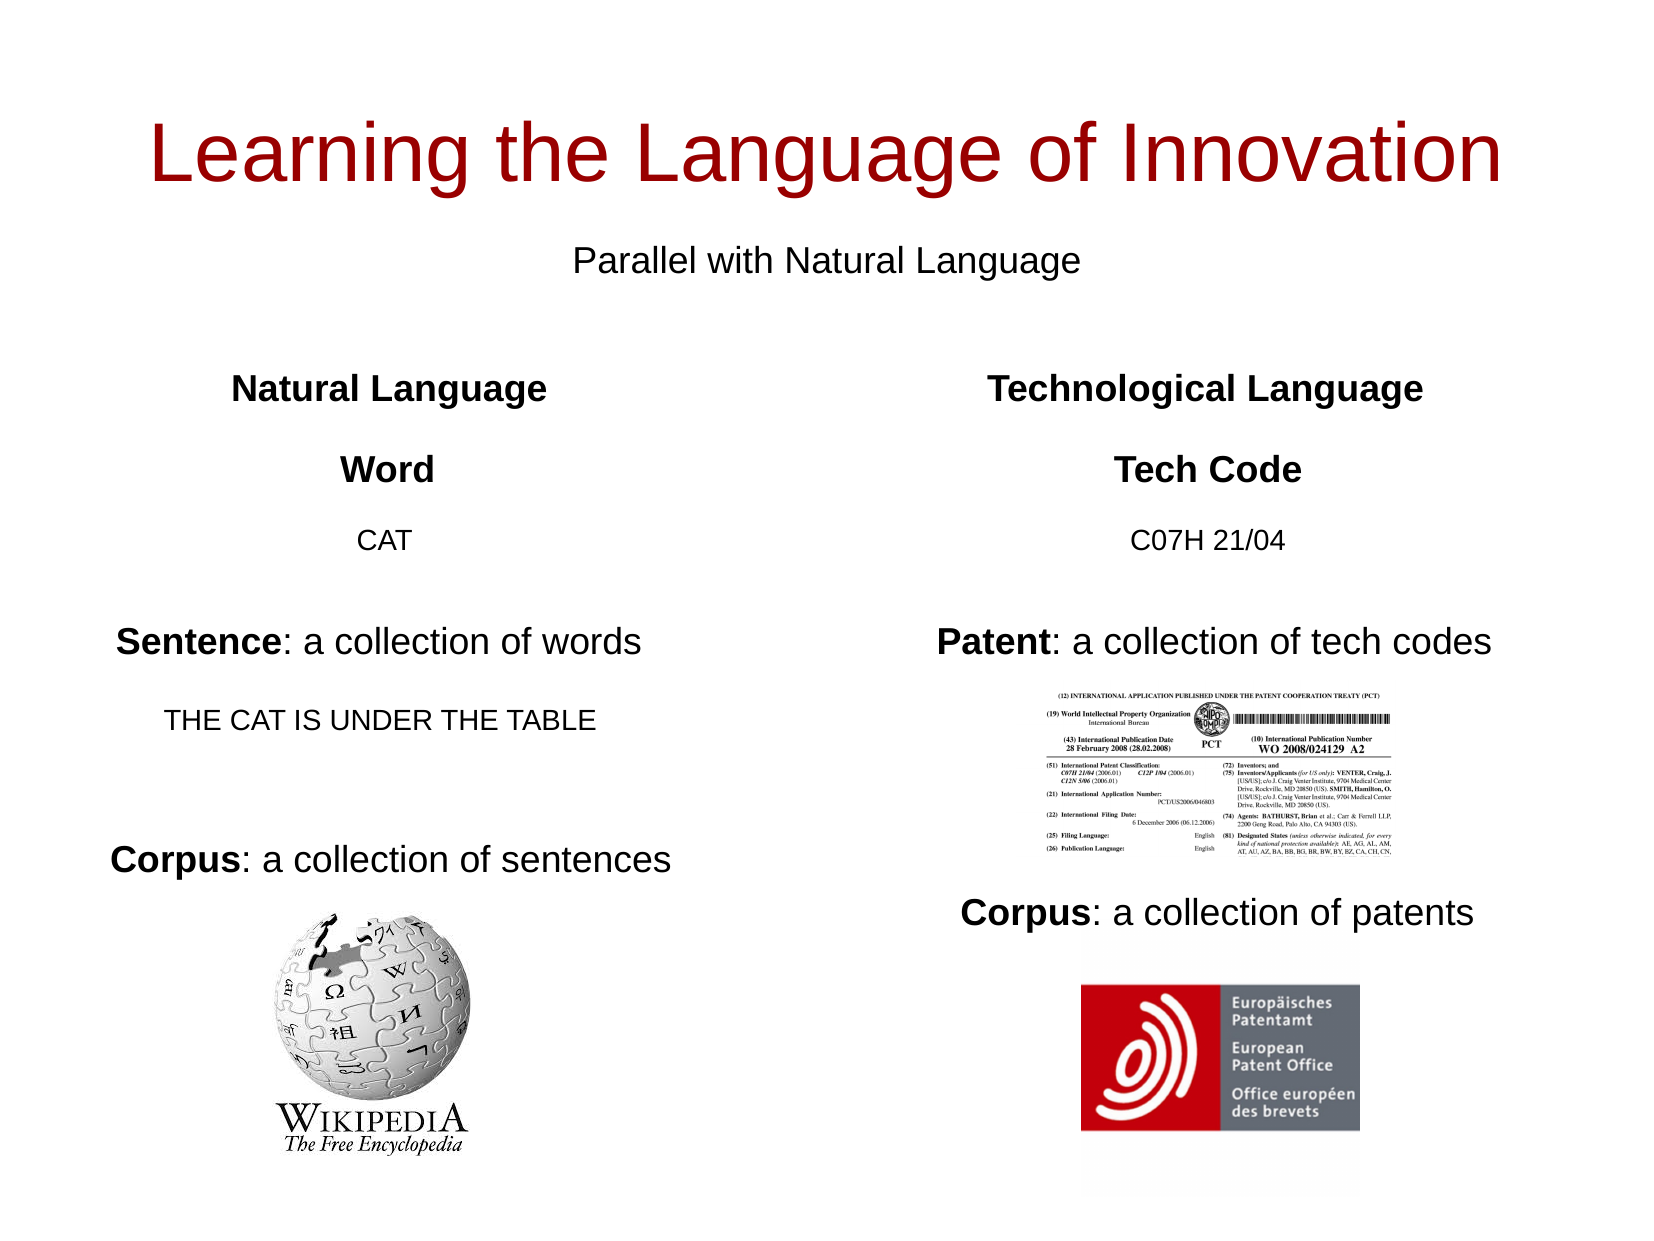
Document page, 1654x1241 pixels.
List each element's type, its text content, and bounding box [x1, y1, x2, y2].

text_box CAT [341, 516, 428, 564]
text_box Technological Language [972, 360, 1440, 419]
text_box Patent: a collection of tech codes [921, 612, 1508, 671]
text_box Natural Language [216, 360, 563, 419]
title Learning the Language of Innovation [82, 49, 1571, 257]
text_box THE CAT IS UNDER THE TABLE [148, 696, 609, 745]
text_box Parallel with Natural Language [557, 232, 1096, 290]
text_box Corpus: a collection of patents [945, 884, 1490, 943]
text_box Word [325, 441, 451, 500]
text_box Corpus: a collection of sentences [95, 831, 687, 890]
picture [1016, 680, 1396, 857]
text_box C07H 21/04 [1115, 516, 1302, 565]
text_box Tech Code [1099, 441, 1318, 500]
picture [1081, 943, 1360, 1197]
picture [272, 911, 472, 1156]
text_box Sentence: a collection of words [101, 612, 657, 671]
